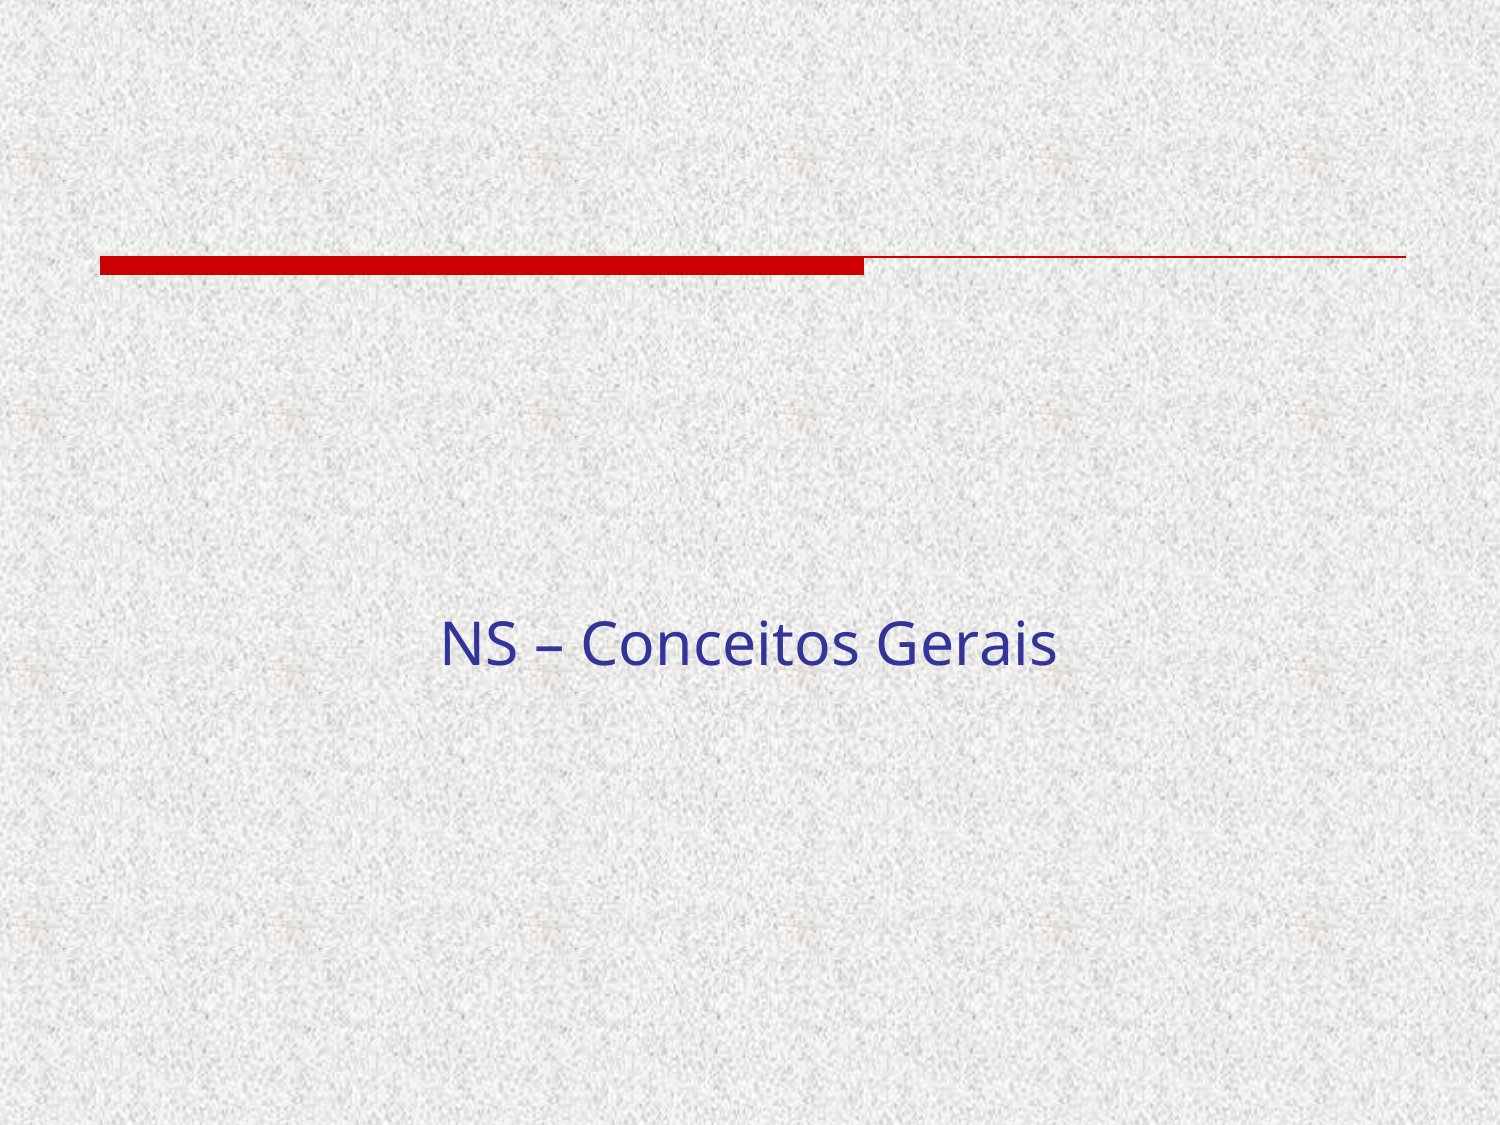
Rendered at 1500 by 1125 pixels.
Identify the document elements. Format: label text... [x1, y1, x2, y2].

picture [0, 0, 1500, 1125]
subtitle NS – Conceitos Gerais [92, 287, 1405, 994]
